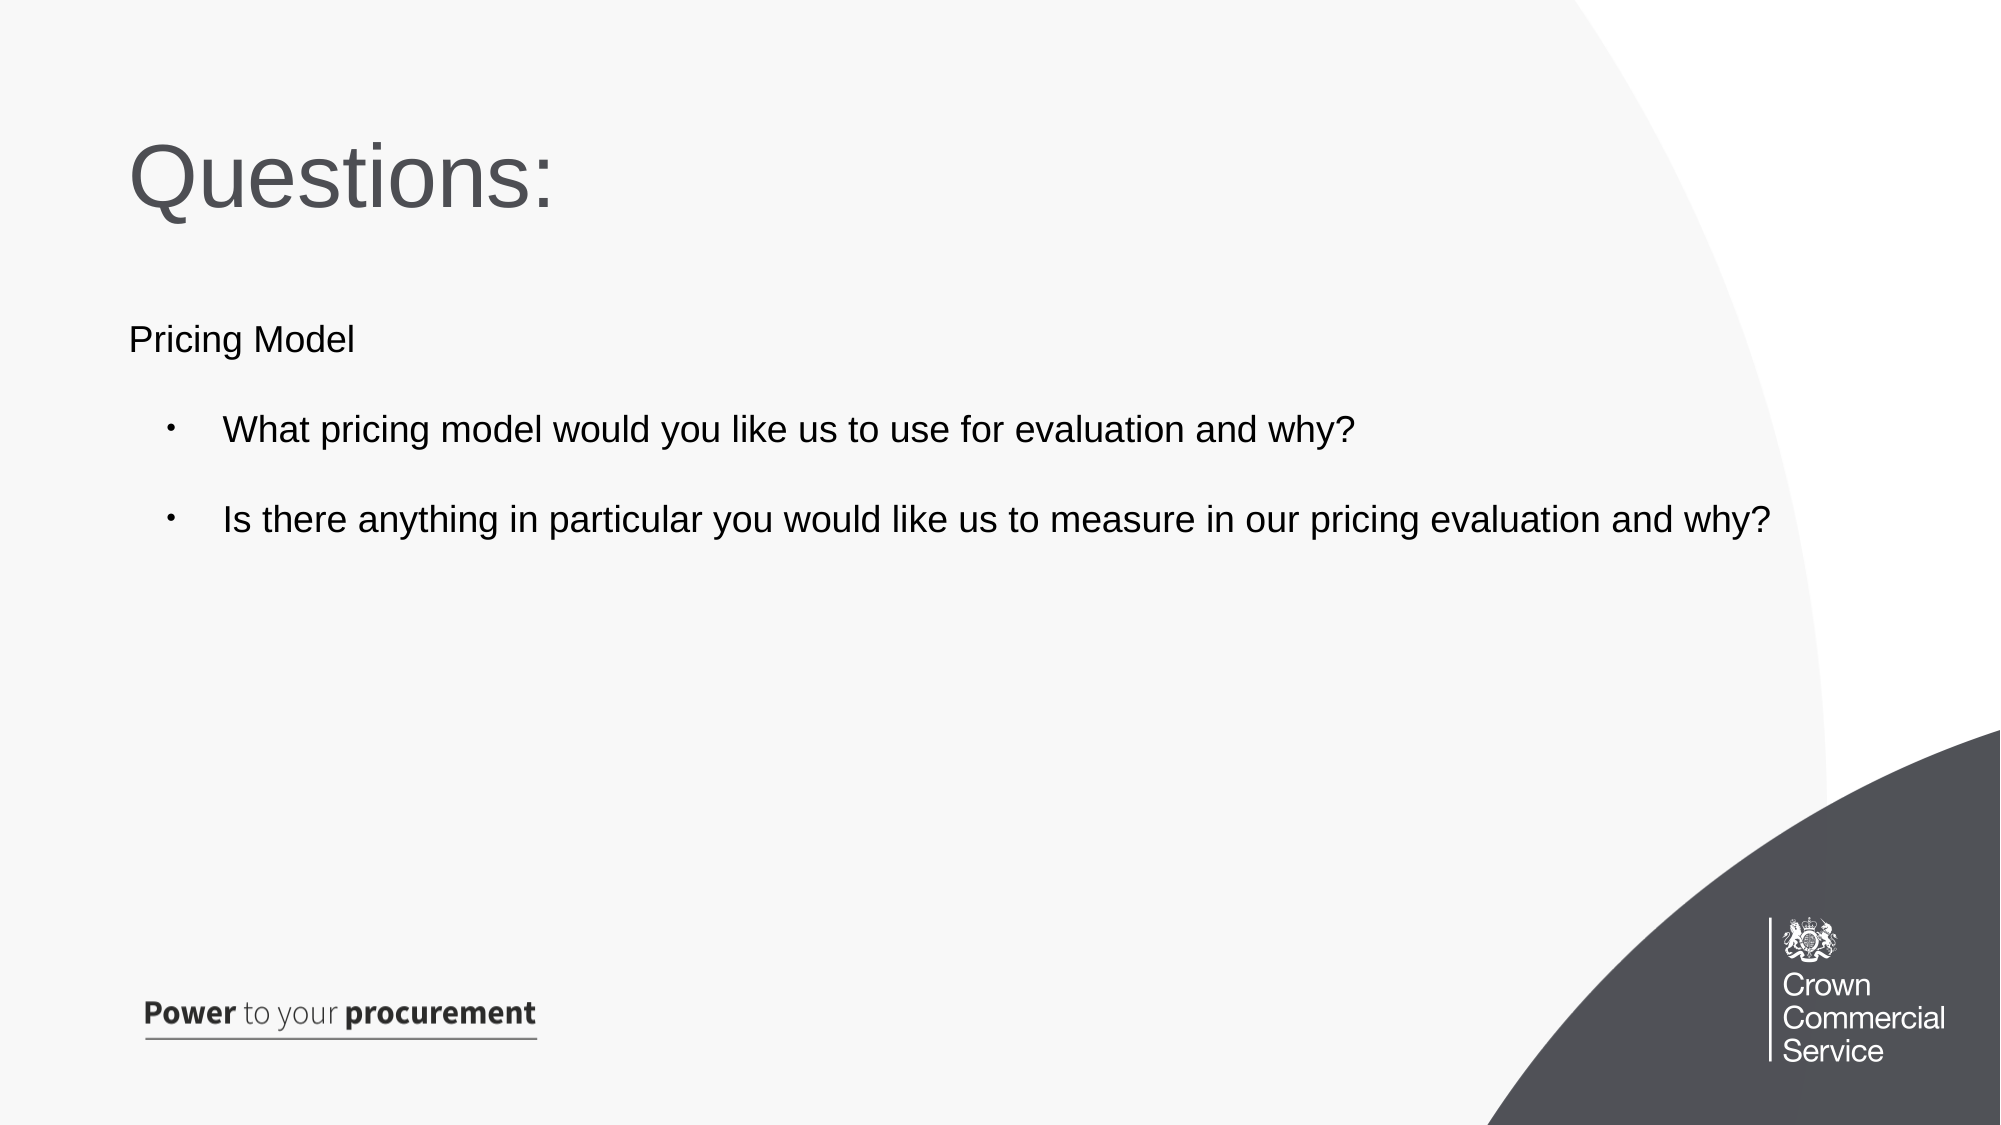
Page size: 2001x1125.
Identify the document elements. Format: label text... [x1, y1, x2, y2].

title Questions: [128, 118, 1922, 257]
subtitle Pricing Model What pricing model would you like us to use for evaluation and why? Is there anything in particular you would like us to measure in our pricing evaluation and why? [128, 314, 1794, 956]
